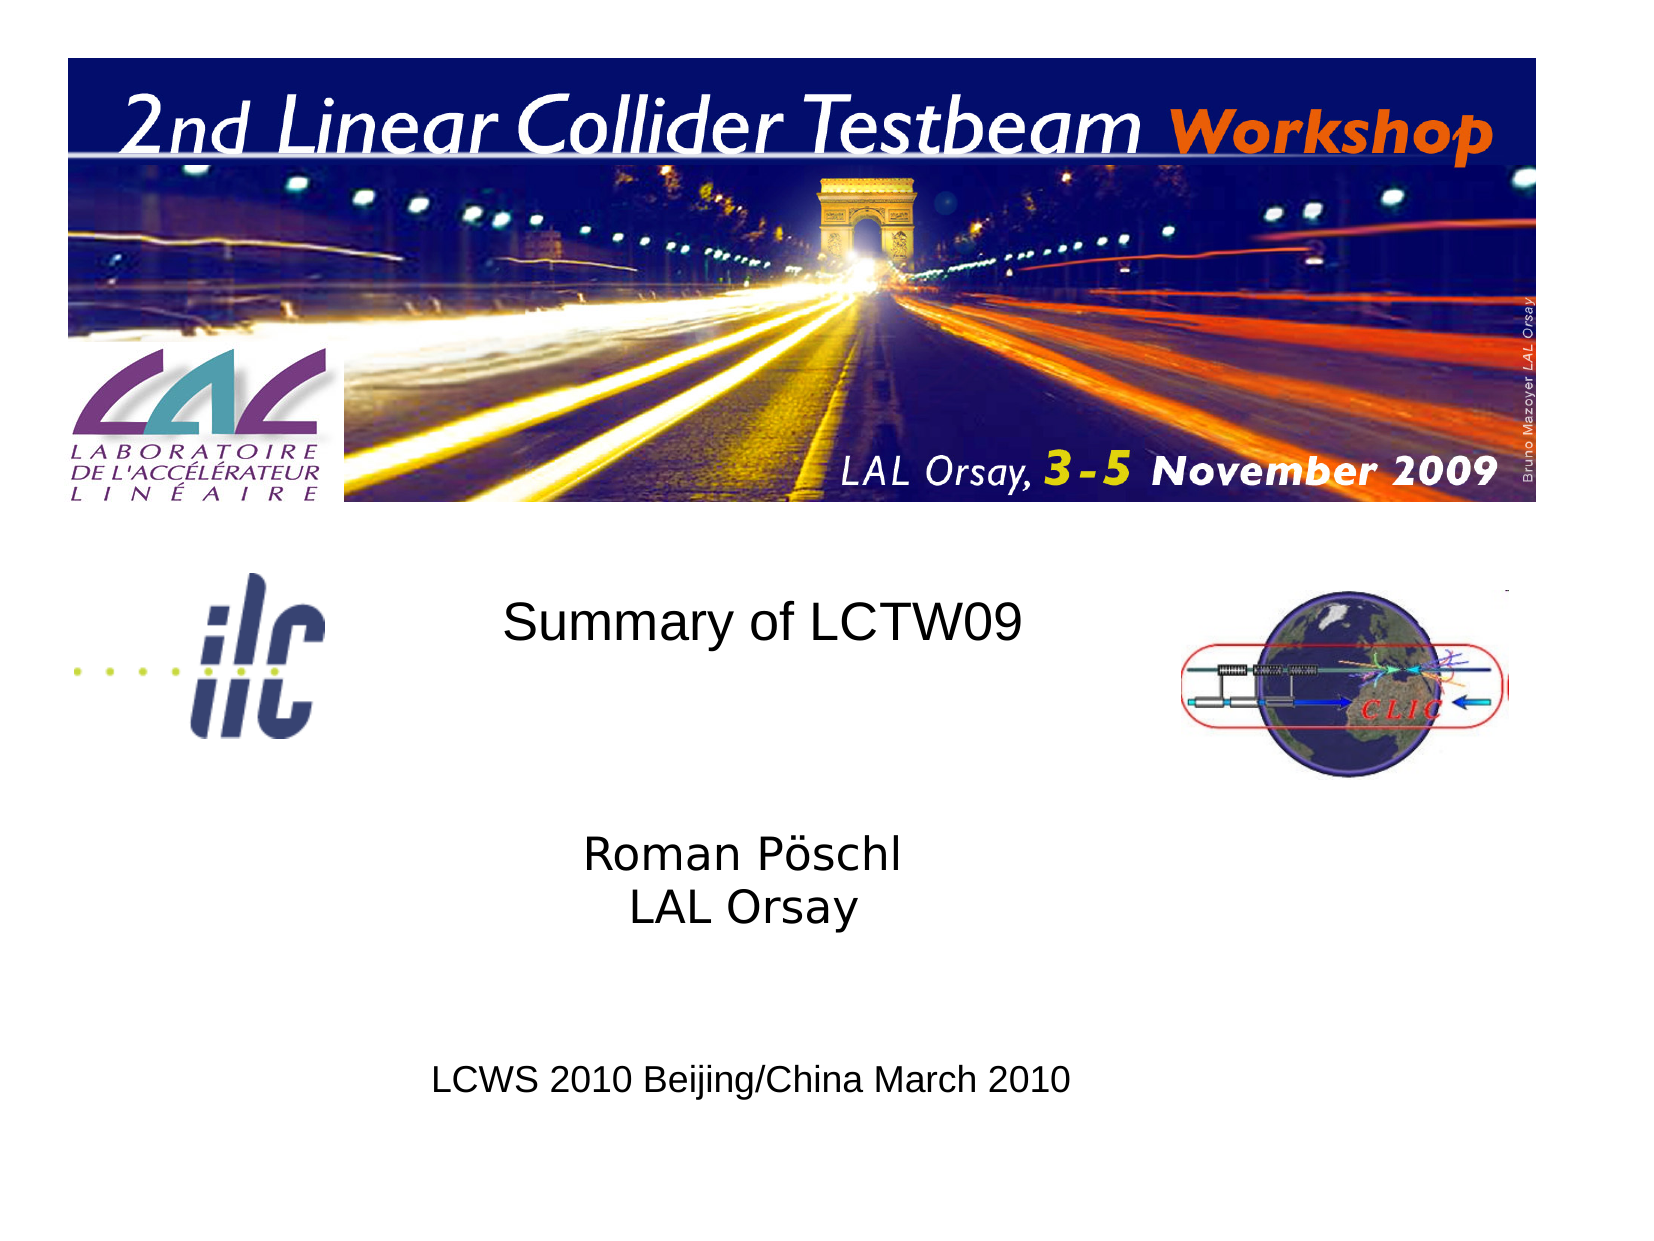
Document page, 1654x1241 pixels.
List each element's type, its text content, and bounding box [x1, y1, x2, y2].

picture [1181, 590, 1509, 780]
text_box LCWS 2010 Beijing/China March 2010 [416, 1051, 1088, 1109]
text_box Summary of LCTW09 [472, 583, 1093, 720]
picture [64, 58, 1536, 507]
picture [74, 573, 325, 739]
text_box Roman Pöschl LAL Orsay [483, 820, 999, 989]
